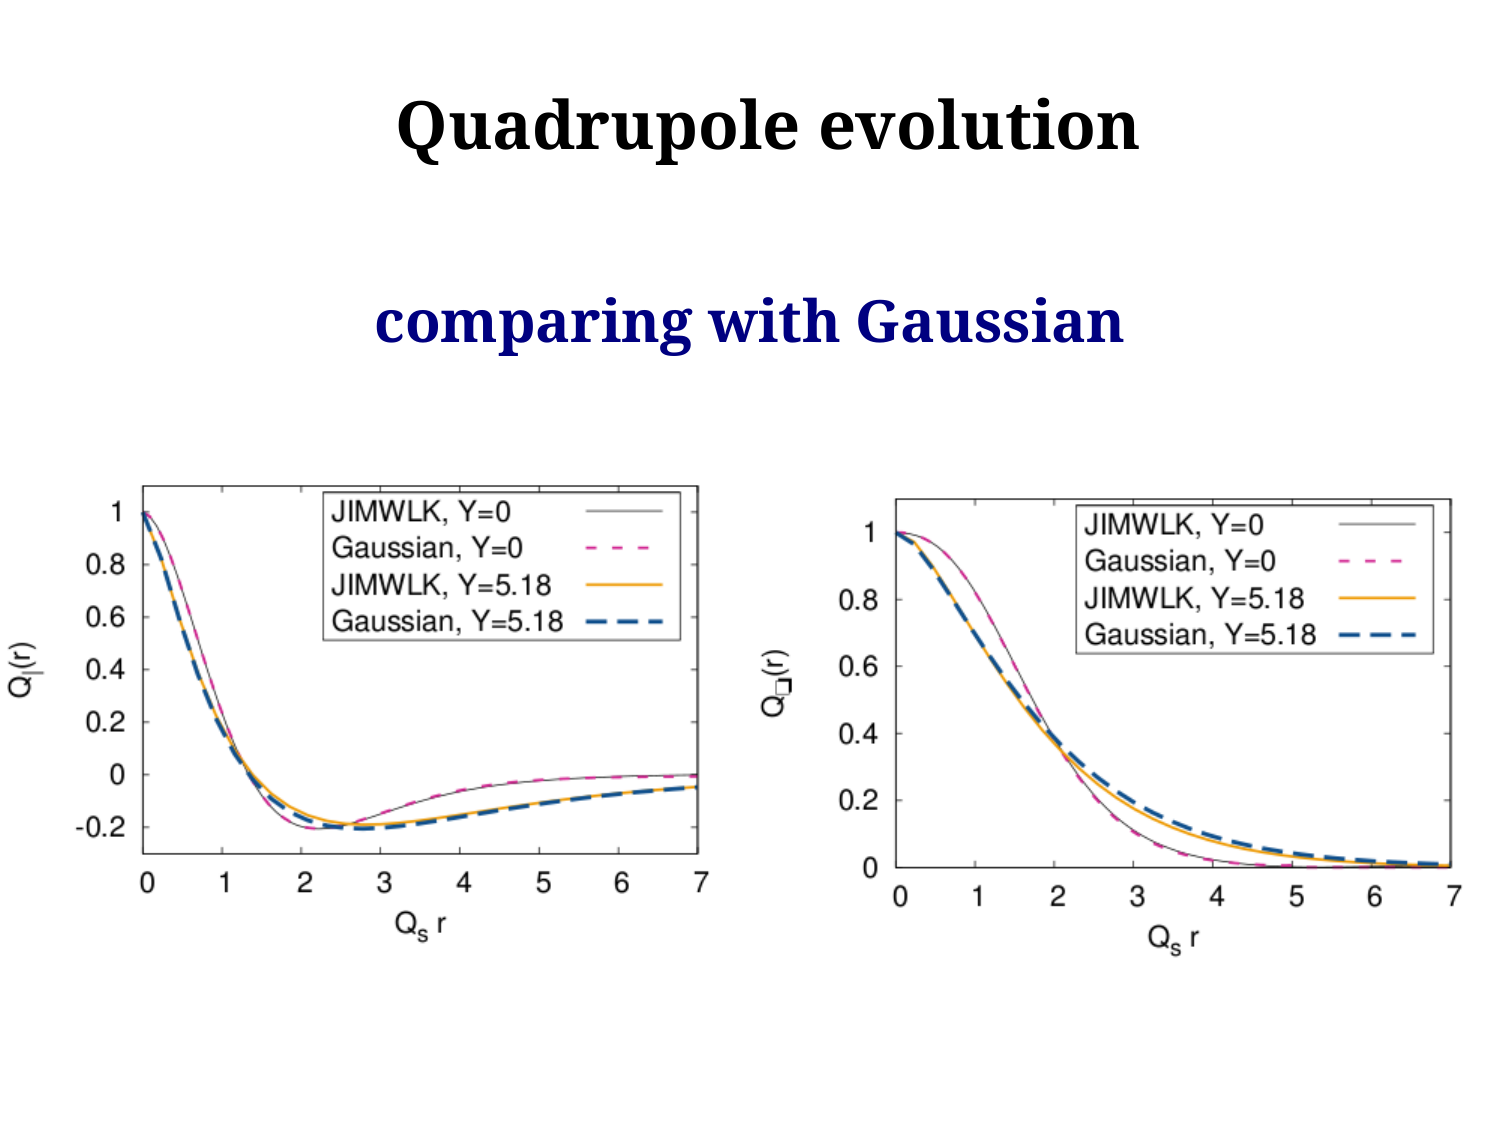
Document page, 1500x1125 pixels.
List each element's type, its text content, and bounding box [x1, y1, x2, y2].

text_box Quadrupole evolution [112, 75, 1426, 170]
picture [753, 464, 1500, 989]
text_box comparing with Gaussian [37, 264, 1463, 376]
picture [0, 451, 749, 976]
